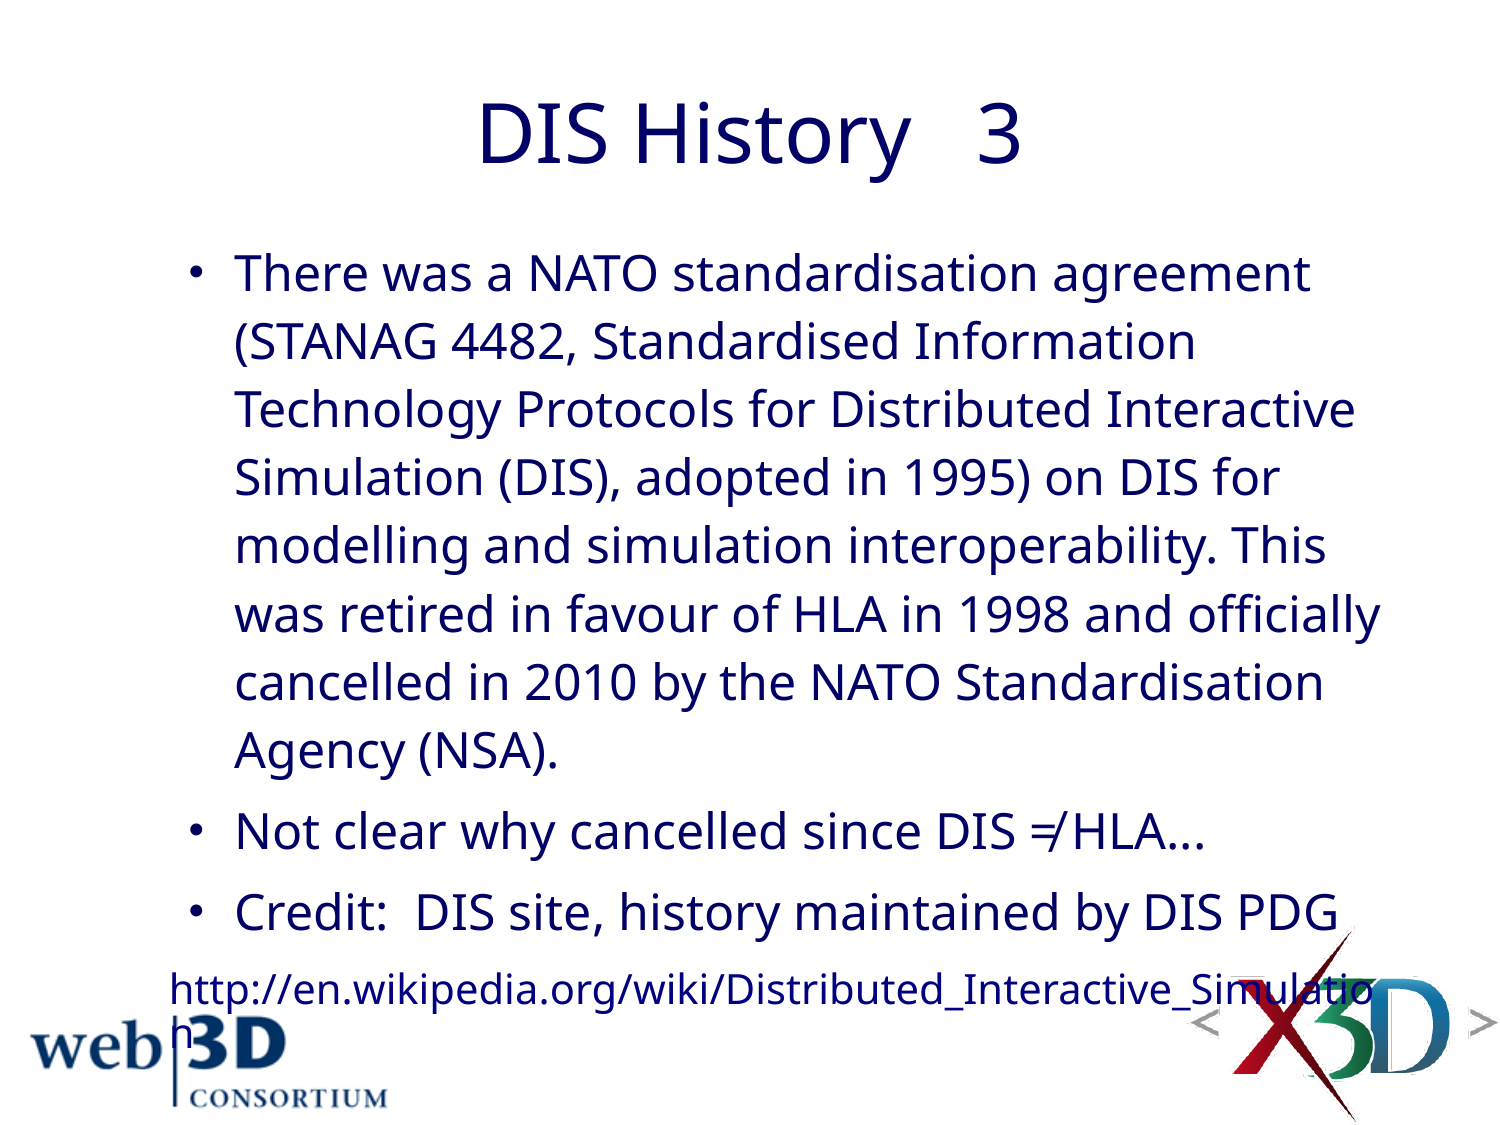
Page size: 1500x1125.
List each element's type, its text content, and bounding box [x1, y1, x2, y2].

picture [1187, 926, 1500, 1125]
picture [1270, 986, 1282, 1001]
picture [1305, 993, 1315, 1001]
list There was a NATO standardisation agreement (STANAG 4482, Standardised Information Technology Protocols for Distributed Interactive Simulation (DIS), adopted in 1995) on DIS for modelling and simulation interoperability. This was retired in favour of HLA in 1998 and officially cancelled in 2010 by the NATO Standardisation Agency (NSA). Not clear why cancelled since DIS ≠ HLA... Credit: DIS site, history maintained by DIS PDG http://en.wikipedia.org/wiki/Distributed_Interactive_Simulation [112, 237, 1388, 986]
picture [12, 998, 413, 1118]
title DIS History 3 [112, 44, 1388, 218]
picture [1355, 986, 1368, 1001]
